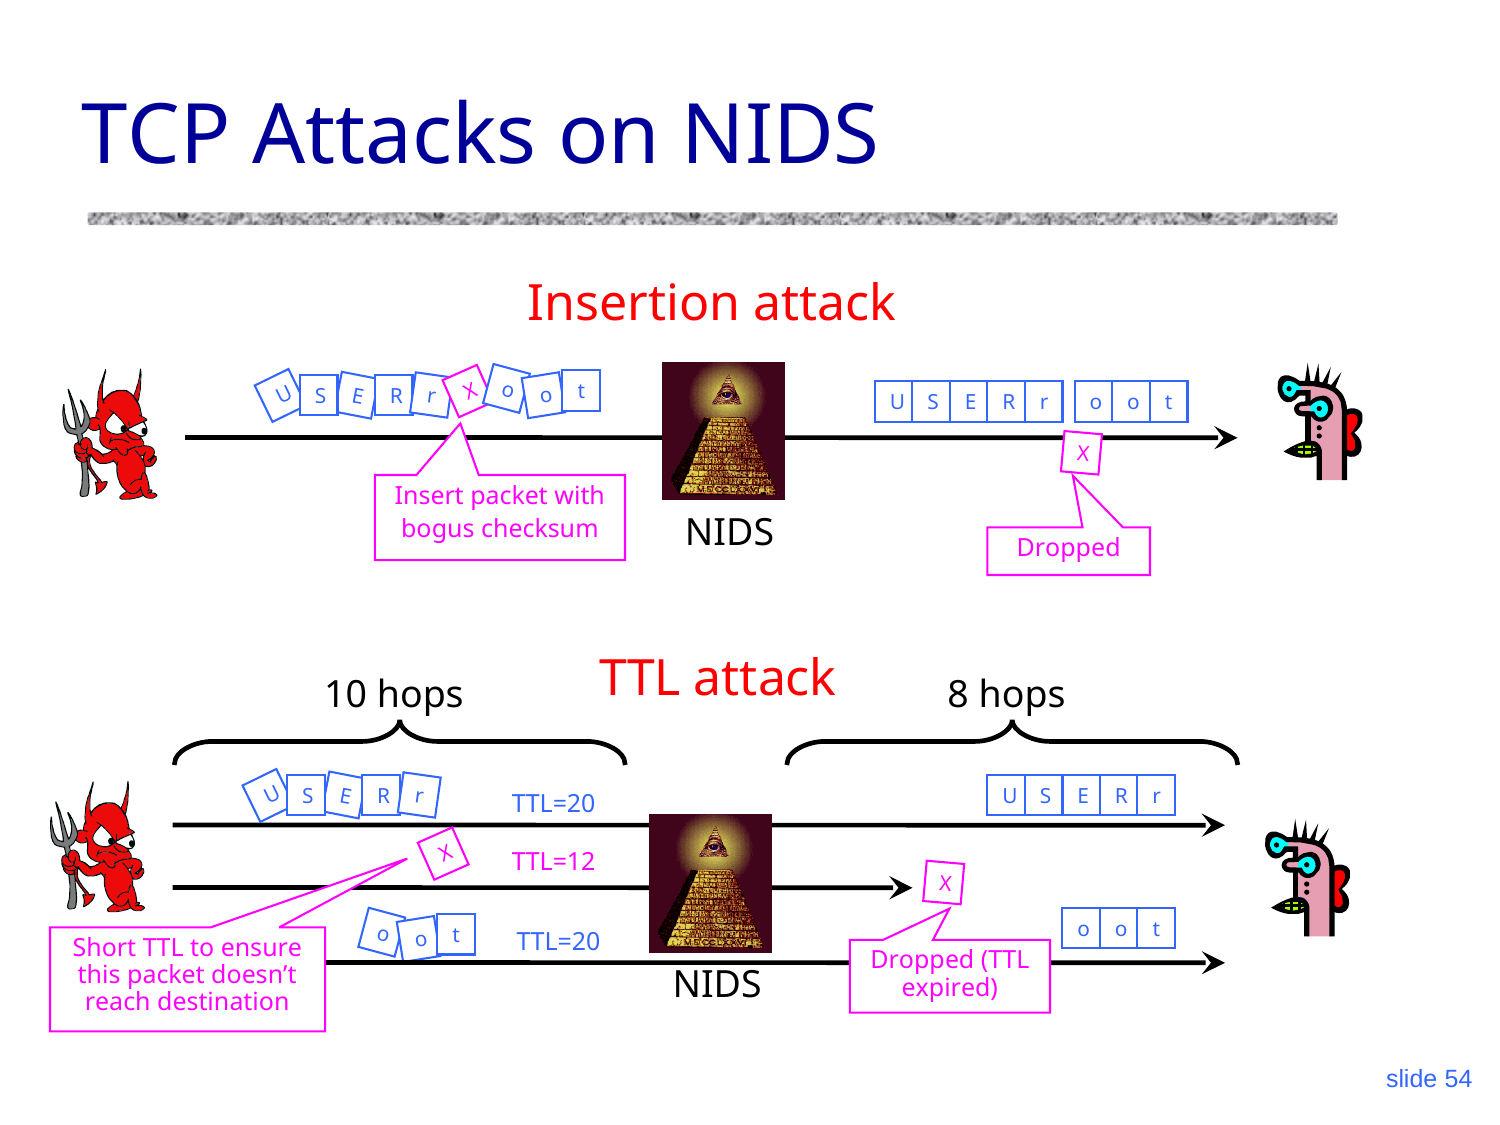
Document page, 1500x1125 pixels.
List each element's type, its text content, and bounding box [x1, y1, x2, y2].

text_box o [521, 372, 566, 419]
text_box Insert packet with bogus checksum [374, 423, 625, 561]
text_box NIDS [657, 965, 777, 1013]
text_box Dropped [987, 475, 1150, 576]
text_box U [874, 381, 912, 422]
text_box o [1062, 907, 1099, 949]
text_box r [397, 772, 441, 818]
picture [87, 212, 1338, 226]
text_box Insertion attack [512, 262, 912, 338]
text_box E [325, 771, 362, 819]
text_box S [912, 381, 951, 422]
text_box S [299, 375, 338, 416]
text_box U [987, 774, 1024, 816]
text_box 10 hops [309, 662, 479, 723]
text_box TTL=20 [501, 917, 616, 963]
text_box o [1112, 381, 1149, 422]
text_box o [1099, 907, 1137, 949]
text_box t [437, 914, 475, 955]
text_box o [483, 364, 530, 413]
text_box R [987, 381, 1024, 422]
text_box o [1074, 381, 1112, 422]
text_box TTL=12 [497, 837, 611, 883]
text_box TTL attack [584, 637, 852, 713]
text_box R [374, 375, 413, 416]
text_box X [417, 827, 469, 880]
picture [50, 781, 146, 913]
text_box X [923, 860, 965, 905]
text_box o [396, 916, 441, 960]
text_box r [1024, 381, 1063, 422]
text_box S [1024, 774, 1063, 816]
text_box R [362, 774, 400, 816]
text_box NIDS [670, 499, 790, 561]
text_box slide <number> [1174, 1025, 1488, 1101]
text_box TCP Attacks on NIDS [66, 37, 1342, 188]
text_box E [951, 381, 987, 422]
picture [649, 814, 772, 953]
text_box t [1149, 381, 1188, 422]
text_box S [287, 774, 325, 816]
text_box NIDS [657, 952, 777, 960]
text_box t [562, 370, 601, 411]
text_box R [1099, 774, 1137, 816]
text_box Short TTL to ensure this packet doesn’t reach destination [50, 858, 408, 1032]
text_box r [410, 372, 450, 418]
text_box X [1060, 431, 1102, 475]
text_box r [1137, 774, 1176, 816]
text_box E [338, 371, 374, 419]
text_box E [1063, 774, 1099, 816]
text_box X [442, 364, 487, 418]
text_box Dropped (TTL expired) [849, 908, 1051, 1013]
text_box U [242, 769, 287, 822]
text_box o [358, 907, 406, 957]
text_box 8 hops [932, 662, 1081, 723]
picture [662, 362, 785, 501]
picture [1264, 818, 1351, 938]
text_box t [1137, 907, 1176, 949]
picture [1276, 362, 1363, 482]
text_box TTL=20 [497, 780, 611, 826]
text_box U [254, 369, 299, 422]
picture [62, 368, 158, 501]
